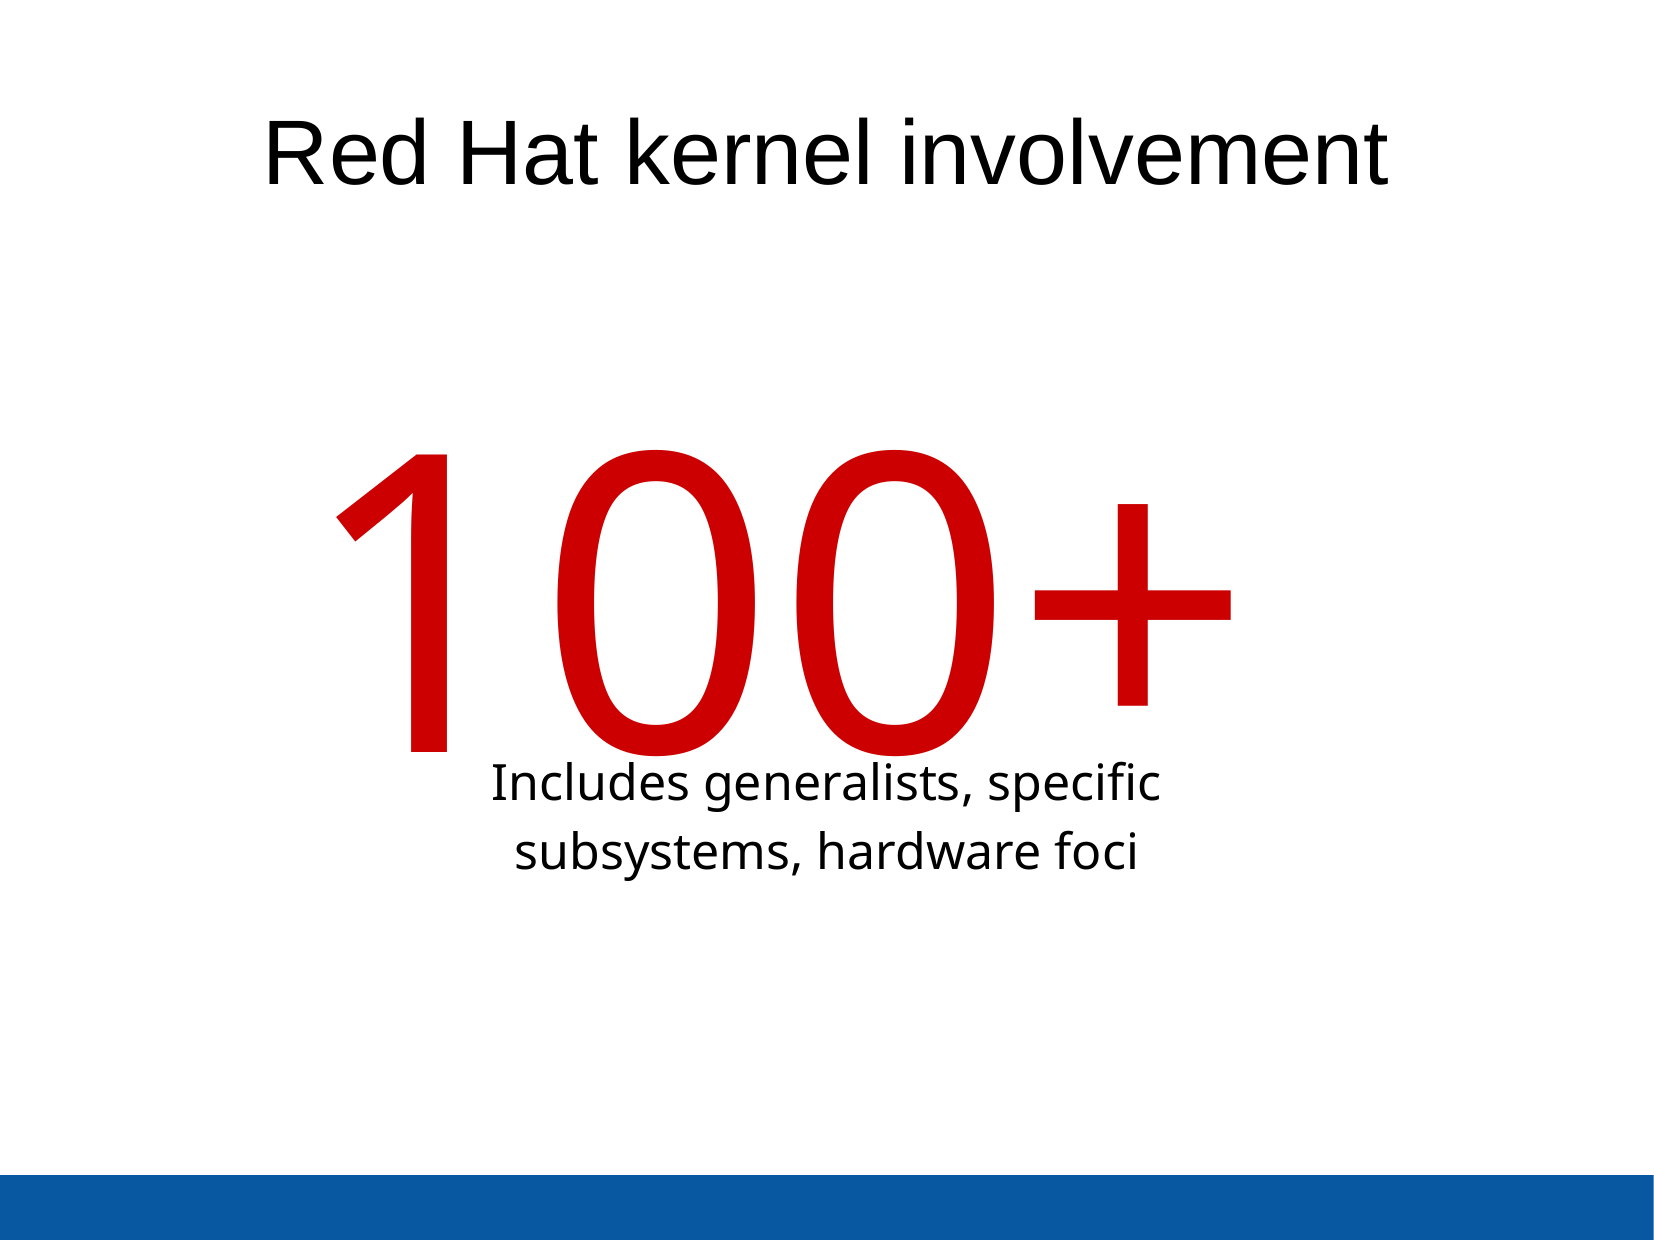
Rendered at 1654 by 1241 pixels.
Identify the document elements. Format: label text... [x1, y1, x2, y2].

title Red Hat kernel involvement [82, 49, 1571, 257]
picture [0, 1175, 1654, 1240]
text_box 100+ [284, 300, 1370, 739]
text_box Includes generalists, specific subsystems, hardware foci [226, 739, 1427, 866]
